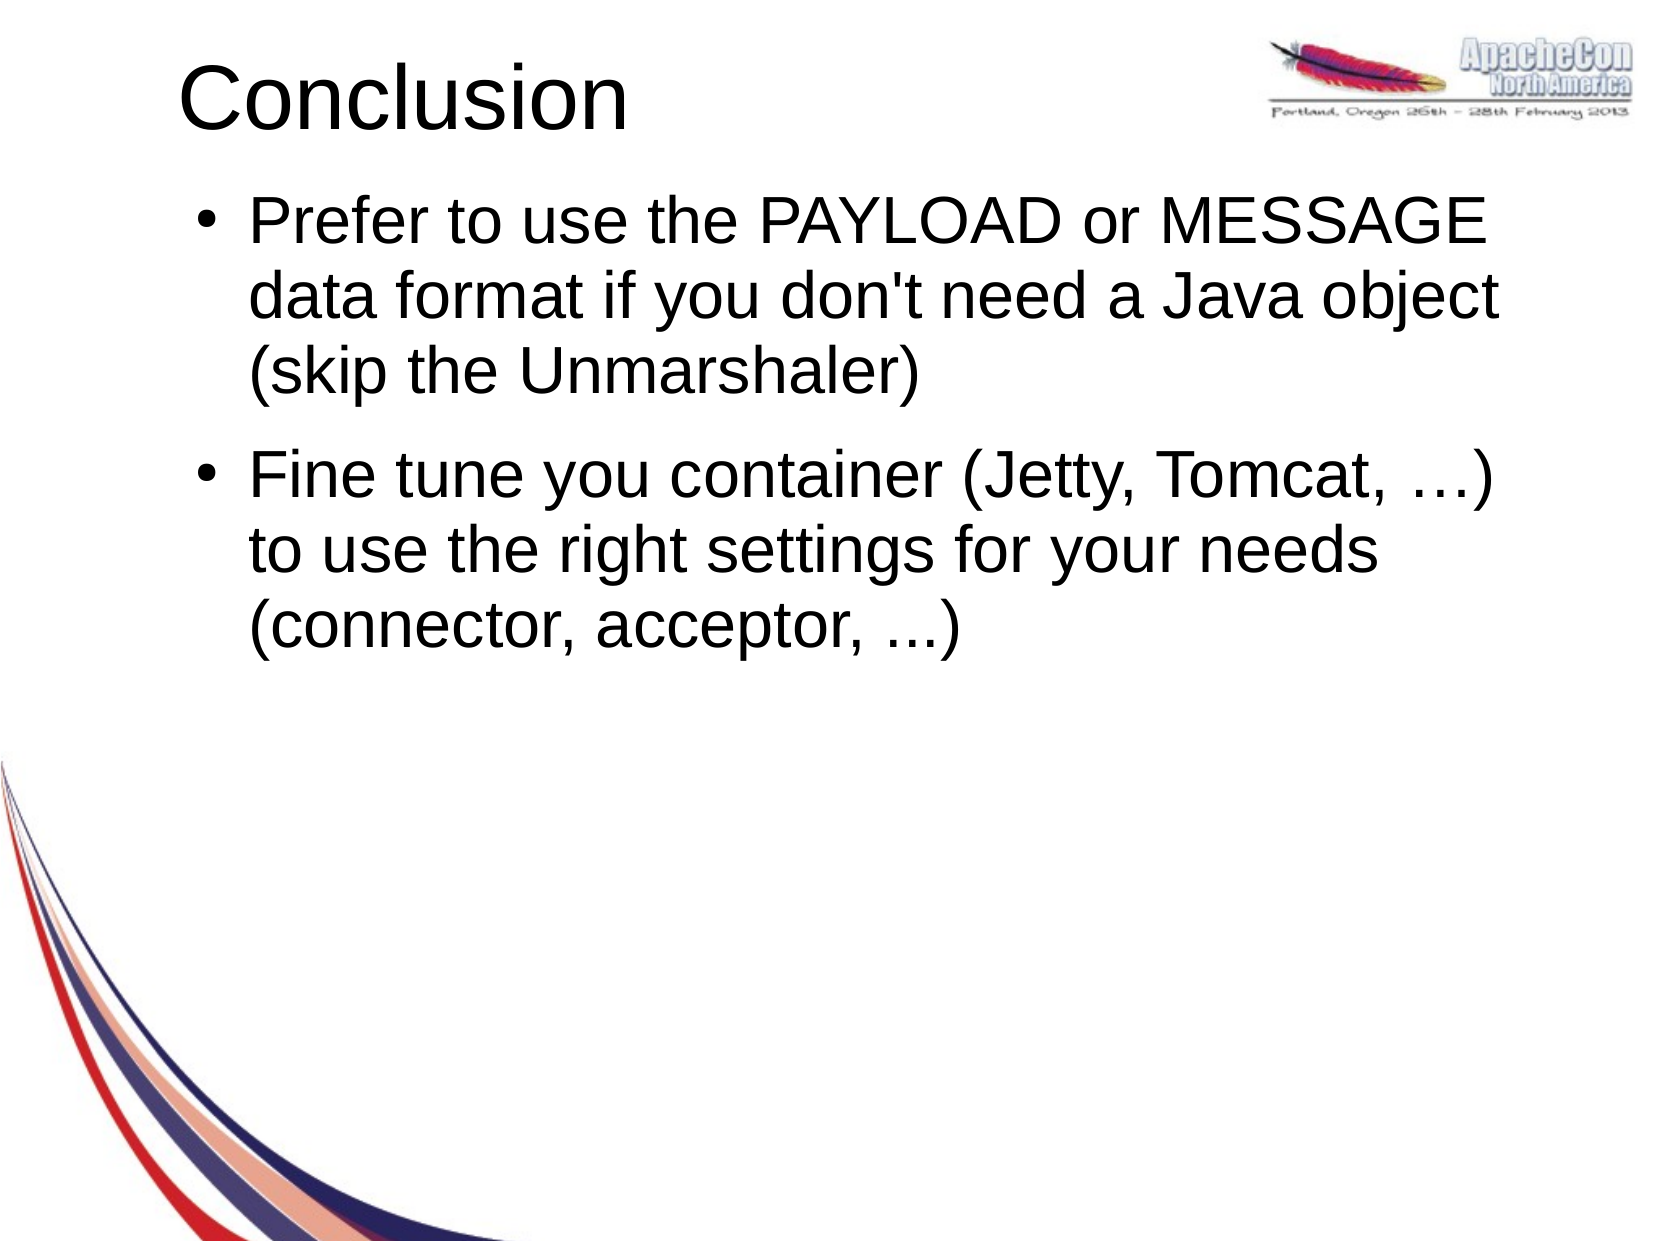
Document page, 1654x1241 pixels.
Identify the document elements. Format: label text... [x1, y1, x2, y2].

title Conclusion [177, 41, 1536, 154]
list Prefer to use the PAYLOAD or MESSAGE data format if you don't need a Java object (skip the Unmarshaler) Fine tune you container (Jetty, Tomcat, …) to use the right settings for your needs (connector, acceptor, ...) [177, 183, 1536, 1002]
picture [0, 0, 1654, 1241]
